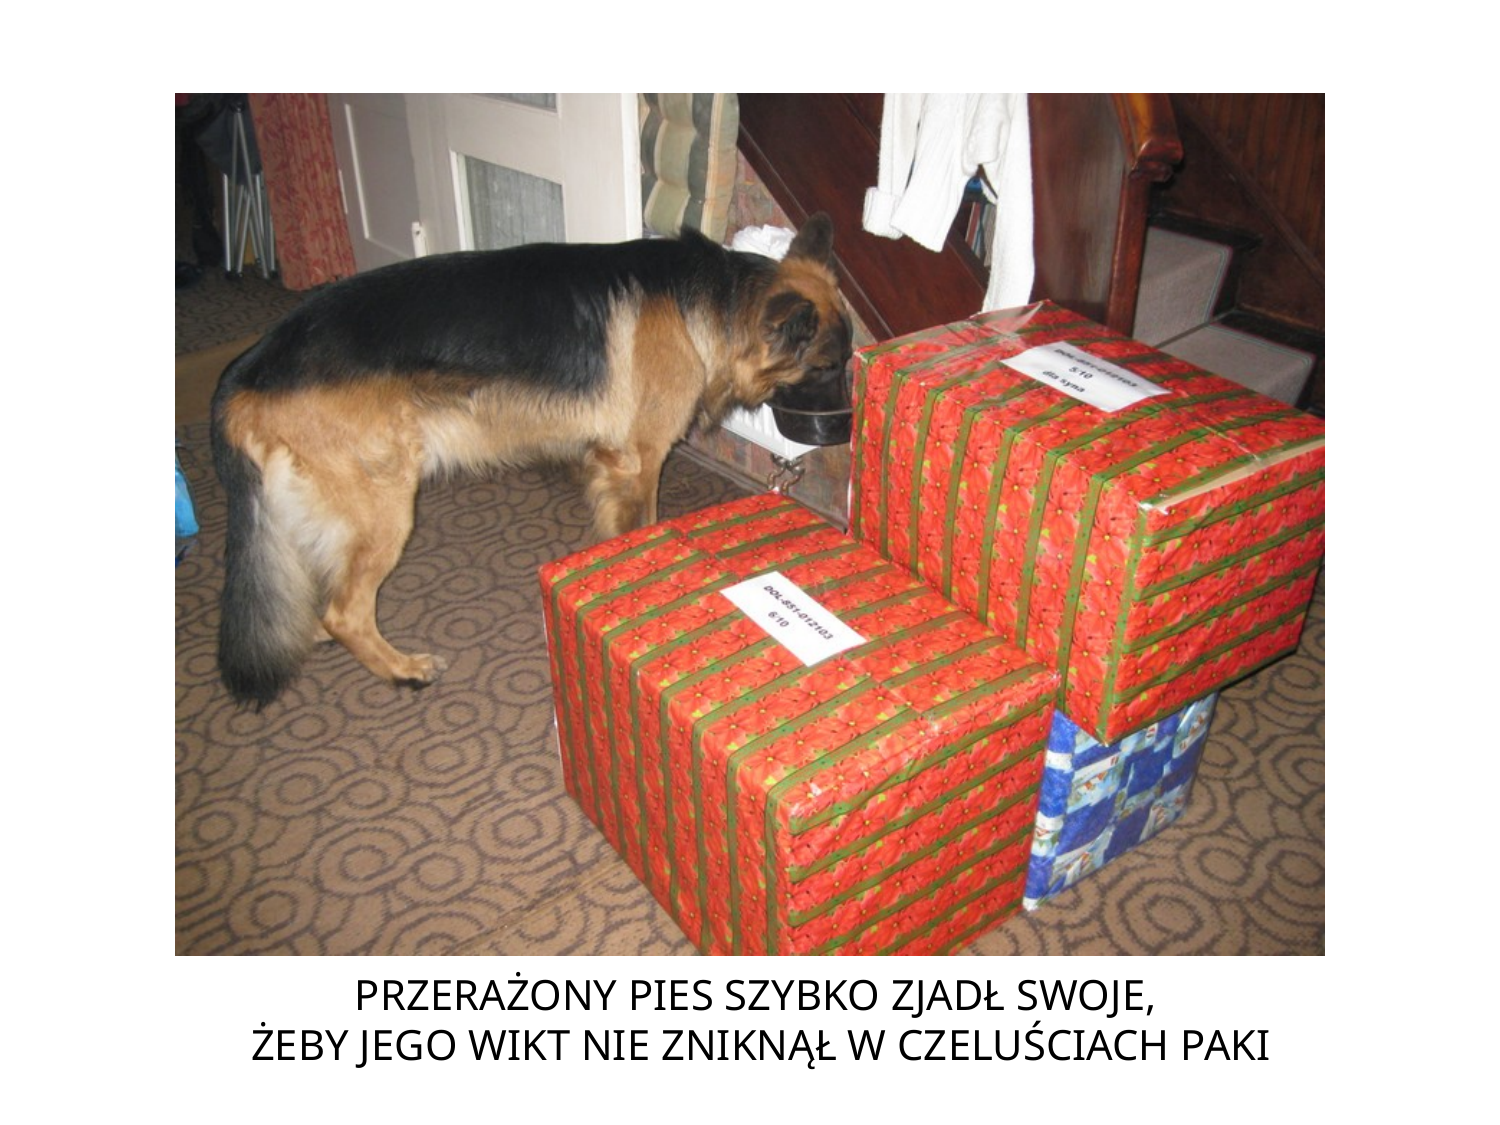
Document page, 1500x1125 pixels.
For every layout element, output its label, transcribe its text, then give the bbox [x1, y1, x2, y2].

text_box PRZERAŻONY PIES SZYBKO ZJADŁ SWOJE, ŻEBY JEGO WIKT NIE ZNIKNĄŁ W CZELUŚCIACH PAKI [117, 960, 1406, 1078]
picture [175, 93, 1325, 956]
